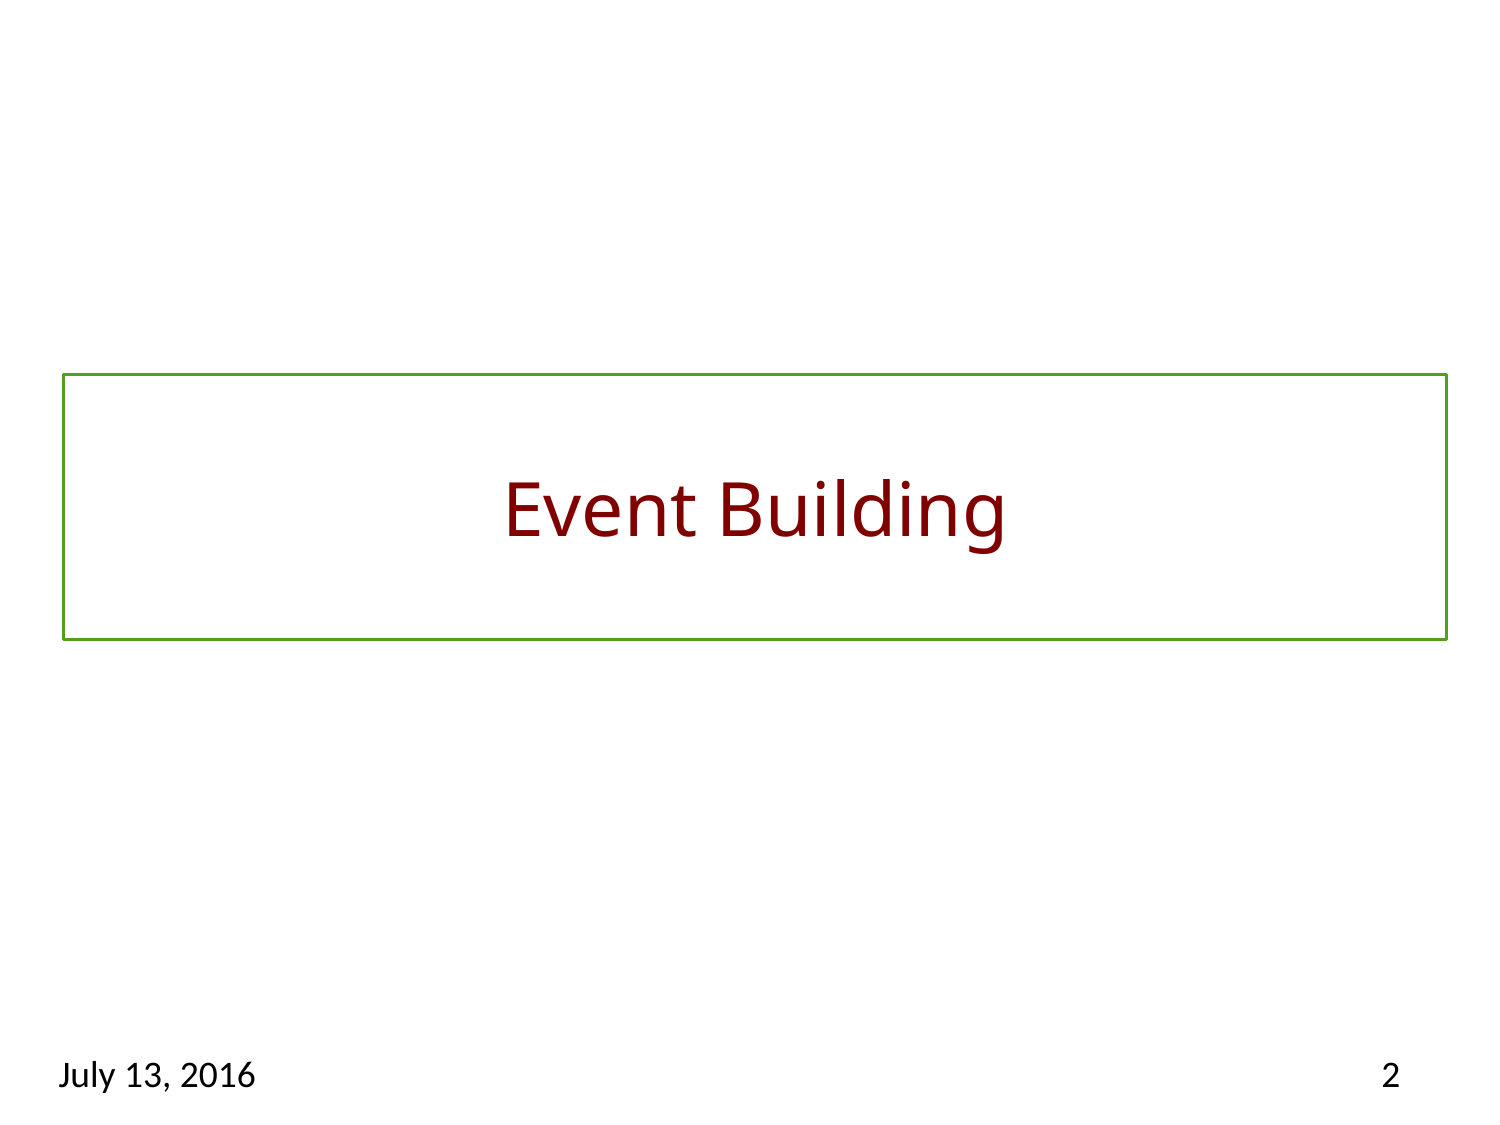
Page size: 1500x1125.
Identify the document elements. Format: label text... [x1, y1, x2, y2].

title Event Building [63, 374, 1447, 640]
